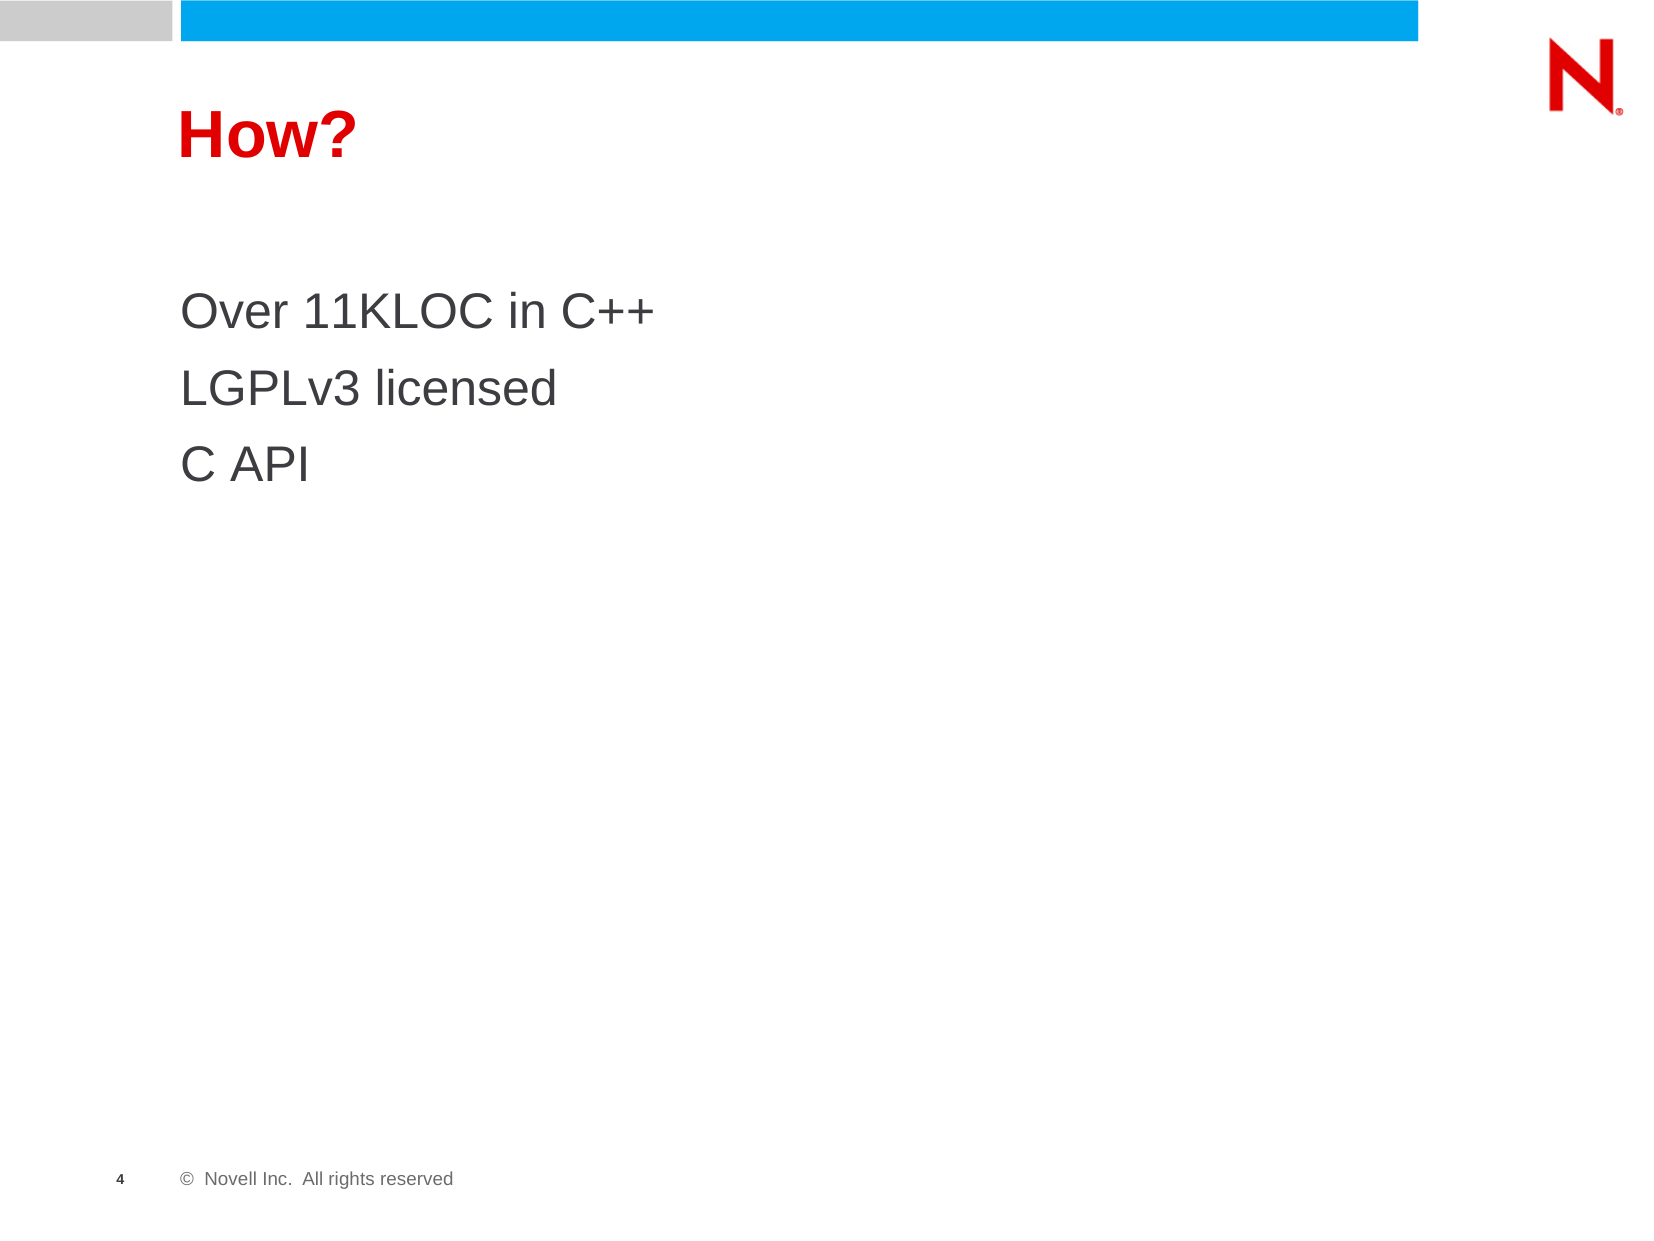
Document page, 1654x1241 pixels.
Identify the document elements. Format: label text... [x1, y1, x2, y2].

title How? [177, 46, 1525, 226]
picture [1547, 35, 1624, 117]
list Over 11KLOC in C++ LGPLv3 licensed C API [180, 280, 1547, 1087]
